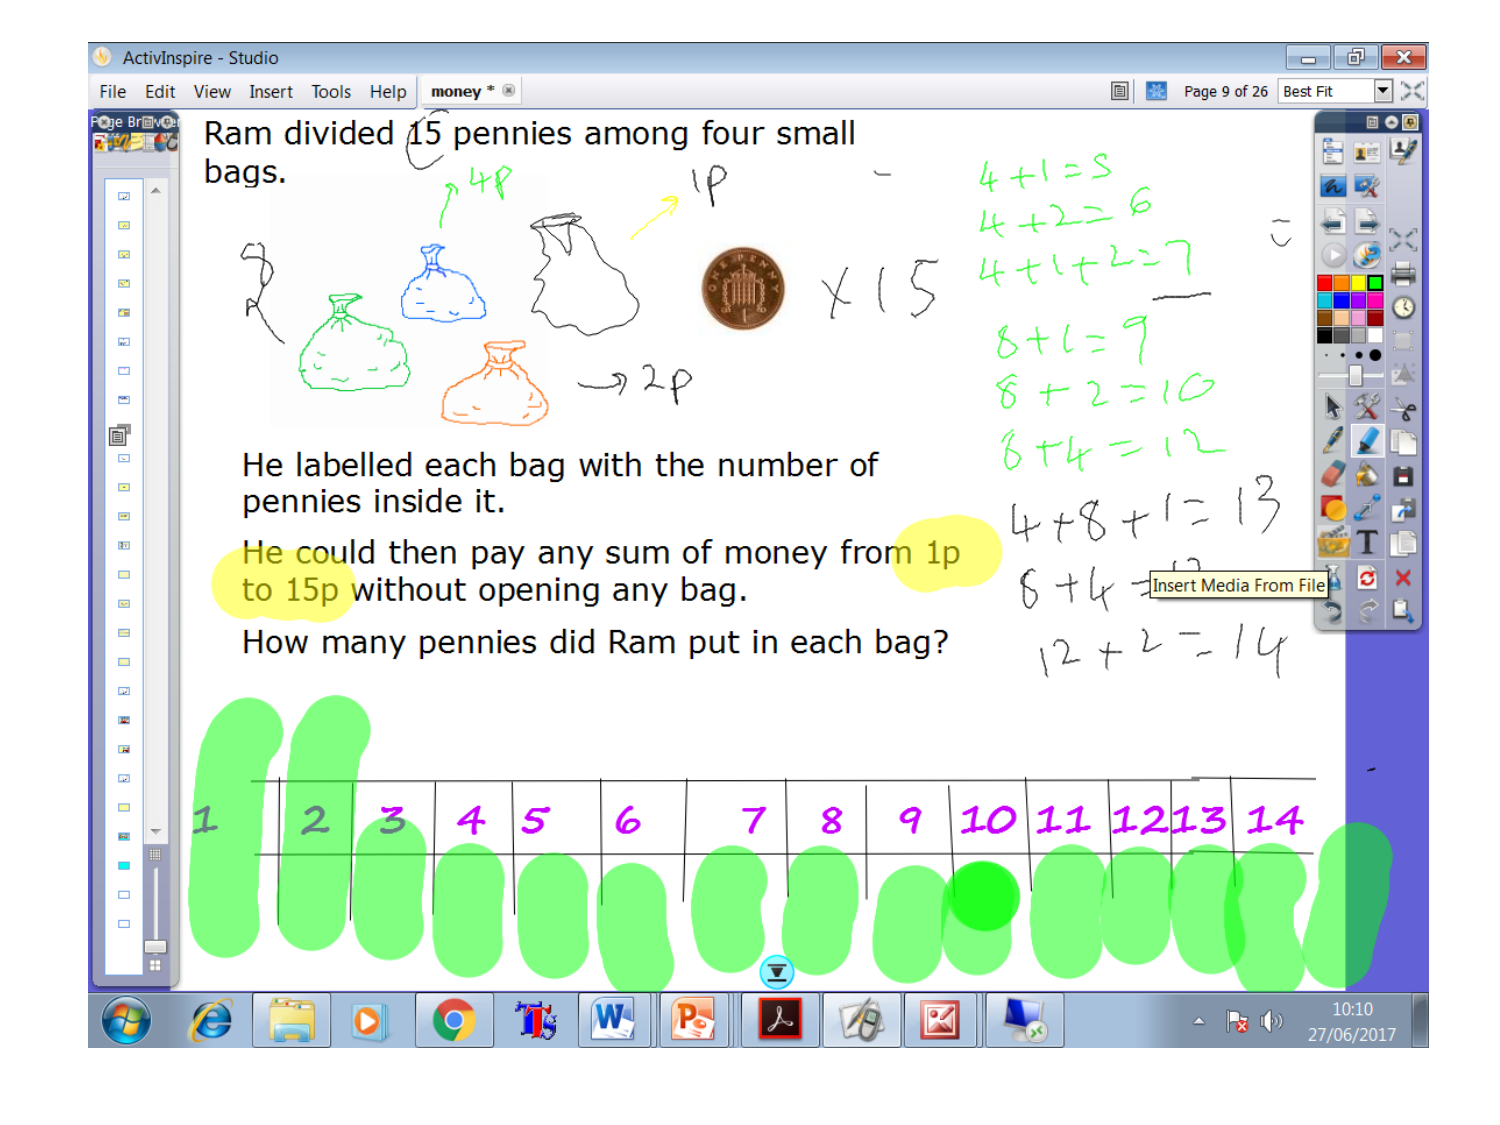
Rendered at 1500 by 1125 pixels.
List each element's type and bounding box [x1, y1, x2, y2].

picture [88, 42, 1429, 1048]
